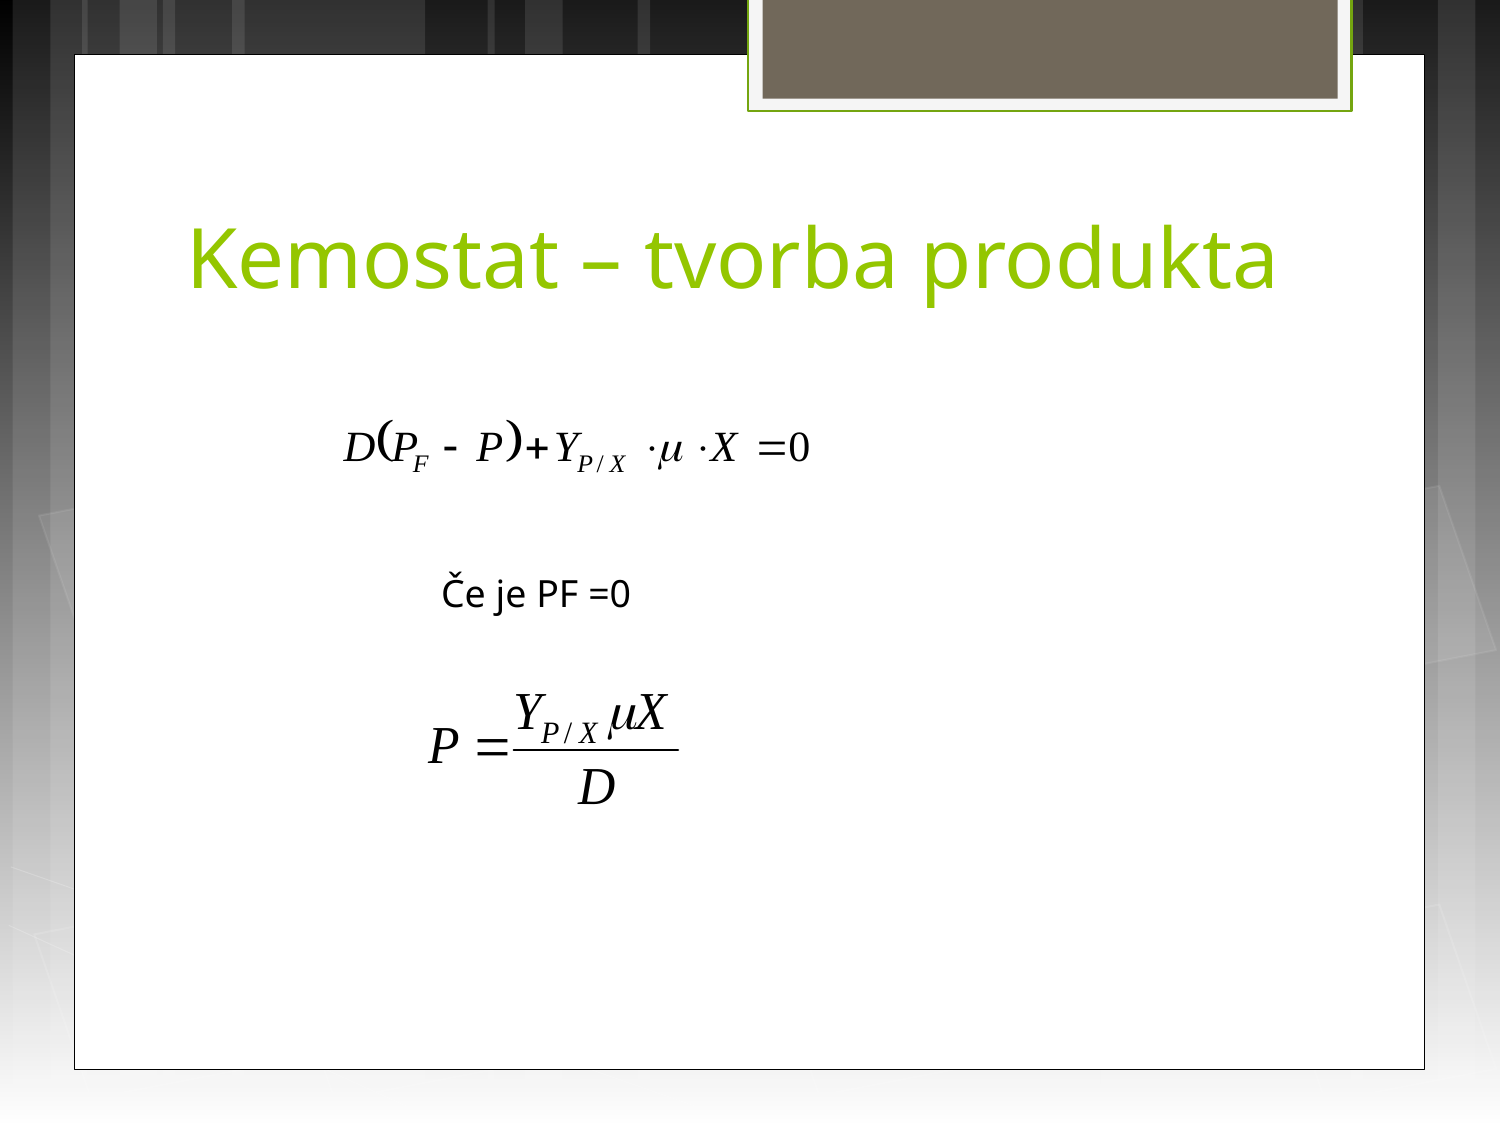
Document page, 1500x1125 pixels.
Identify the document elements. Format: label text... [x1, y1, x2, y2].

chart [336, 420, 820, 488]
text_box Če je PF =0 [426, 562, 647, 623]
title Kemostat – tvorba produkta [171, 125, 1324, 313]
picture [418, 679, 690, 817]
picture [335, 418, 817, 484]
chart [419, 680, 691, 820]
